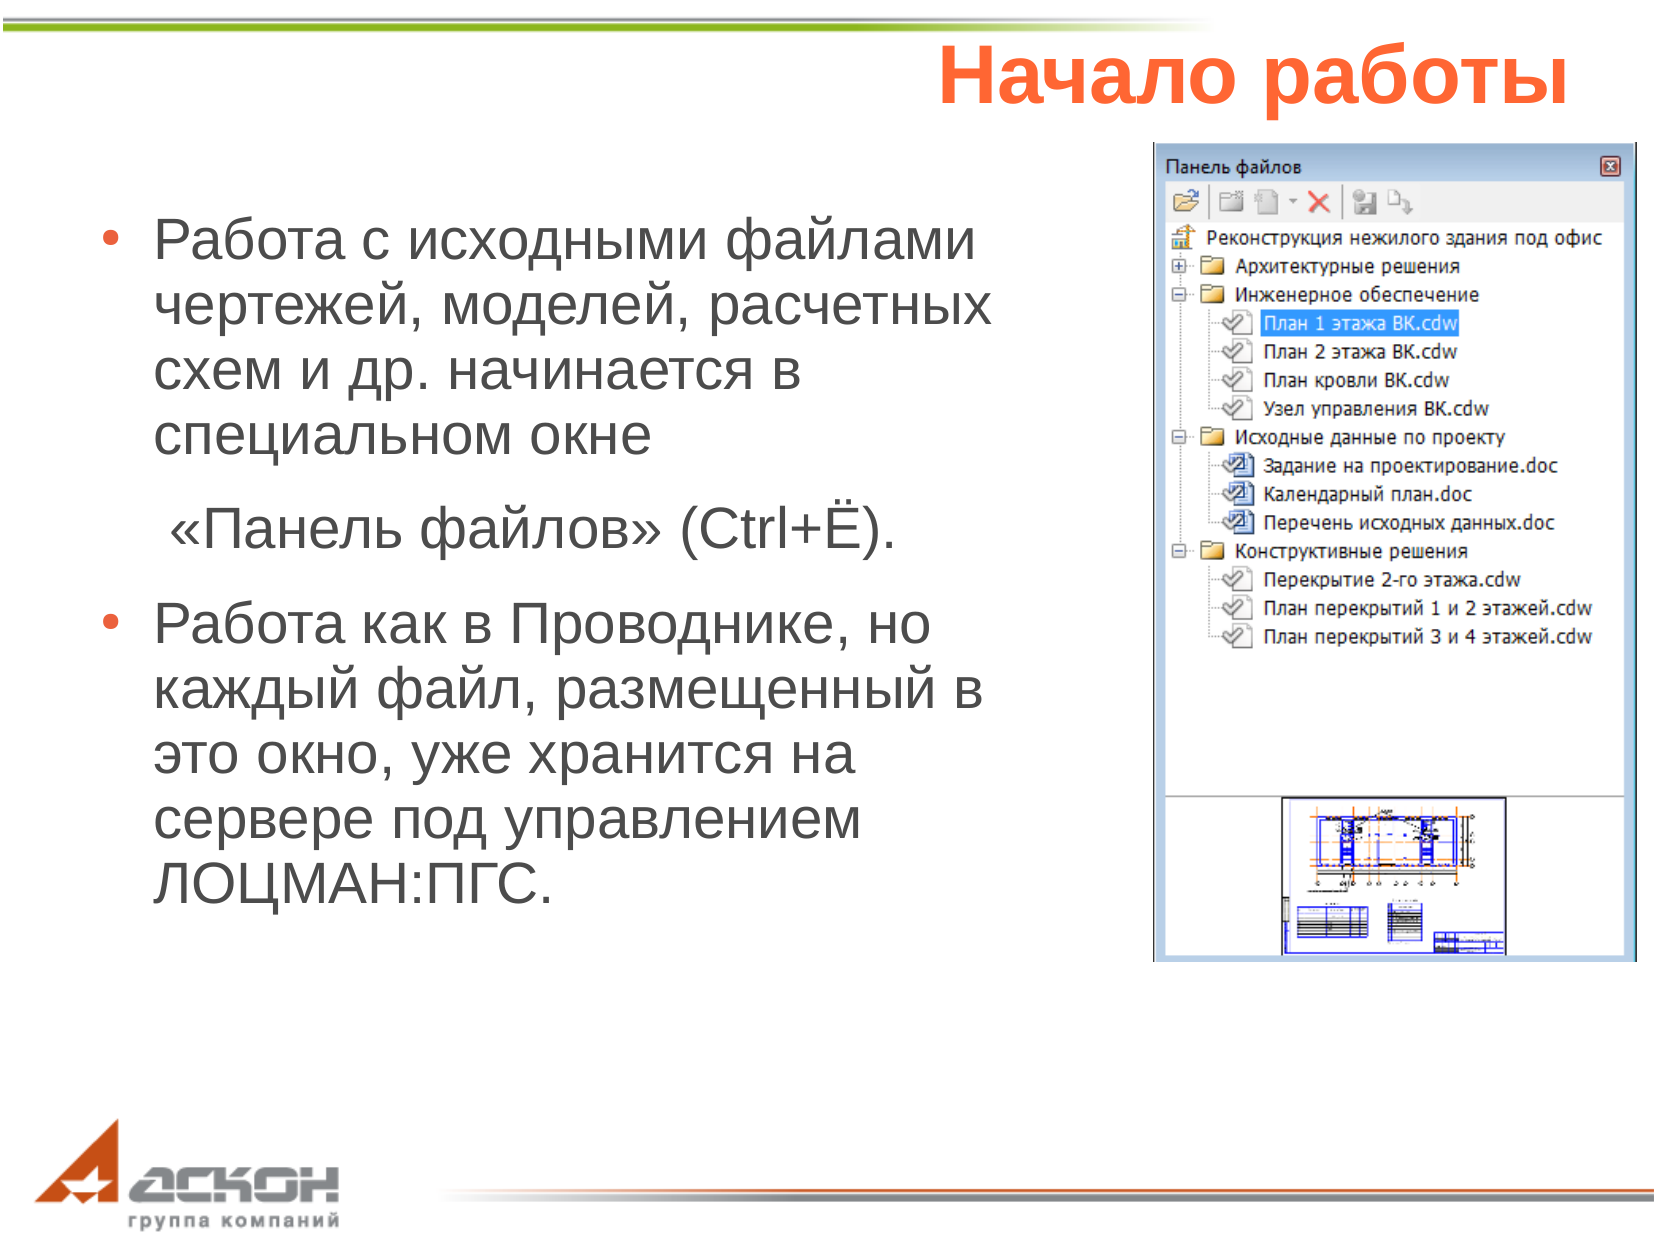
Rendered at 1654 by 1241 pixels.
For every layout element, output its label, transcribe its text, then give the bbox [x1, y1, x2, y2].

title Начало работы [82, 28, 1571, 122]
list Работа с исходными файлами чертежей, моделей, расчетных схем и др. начинается в специальном окне «Панель файлов» (Ctrl+Ё). Работа как в Проводнике, но каждый файл, размещенный в это окно, уже хранится на сервере под управлением ЛОЦМАН:ПГС. [82, 206, 1063, 1152]
picture [3, 0, 1654, 1241]
